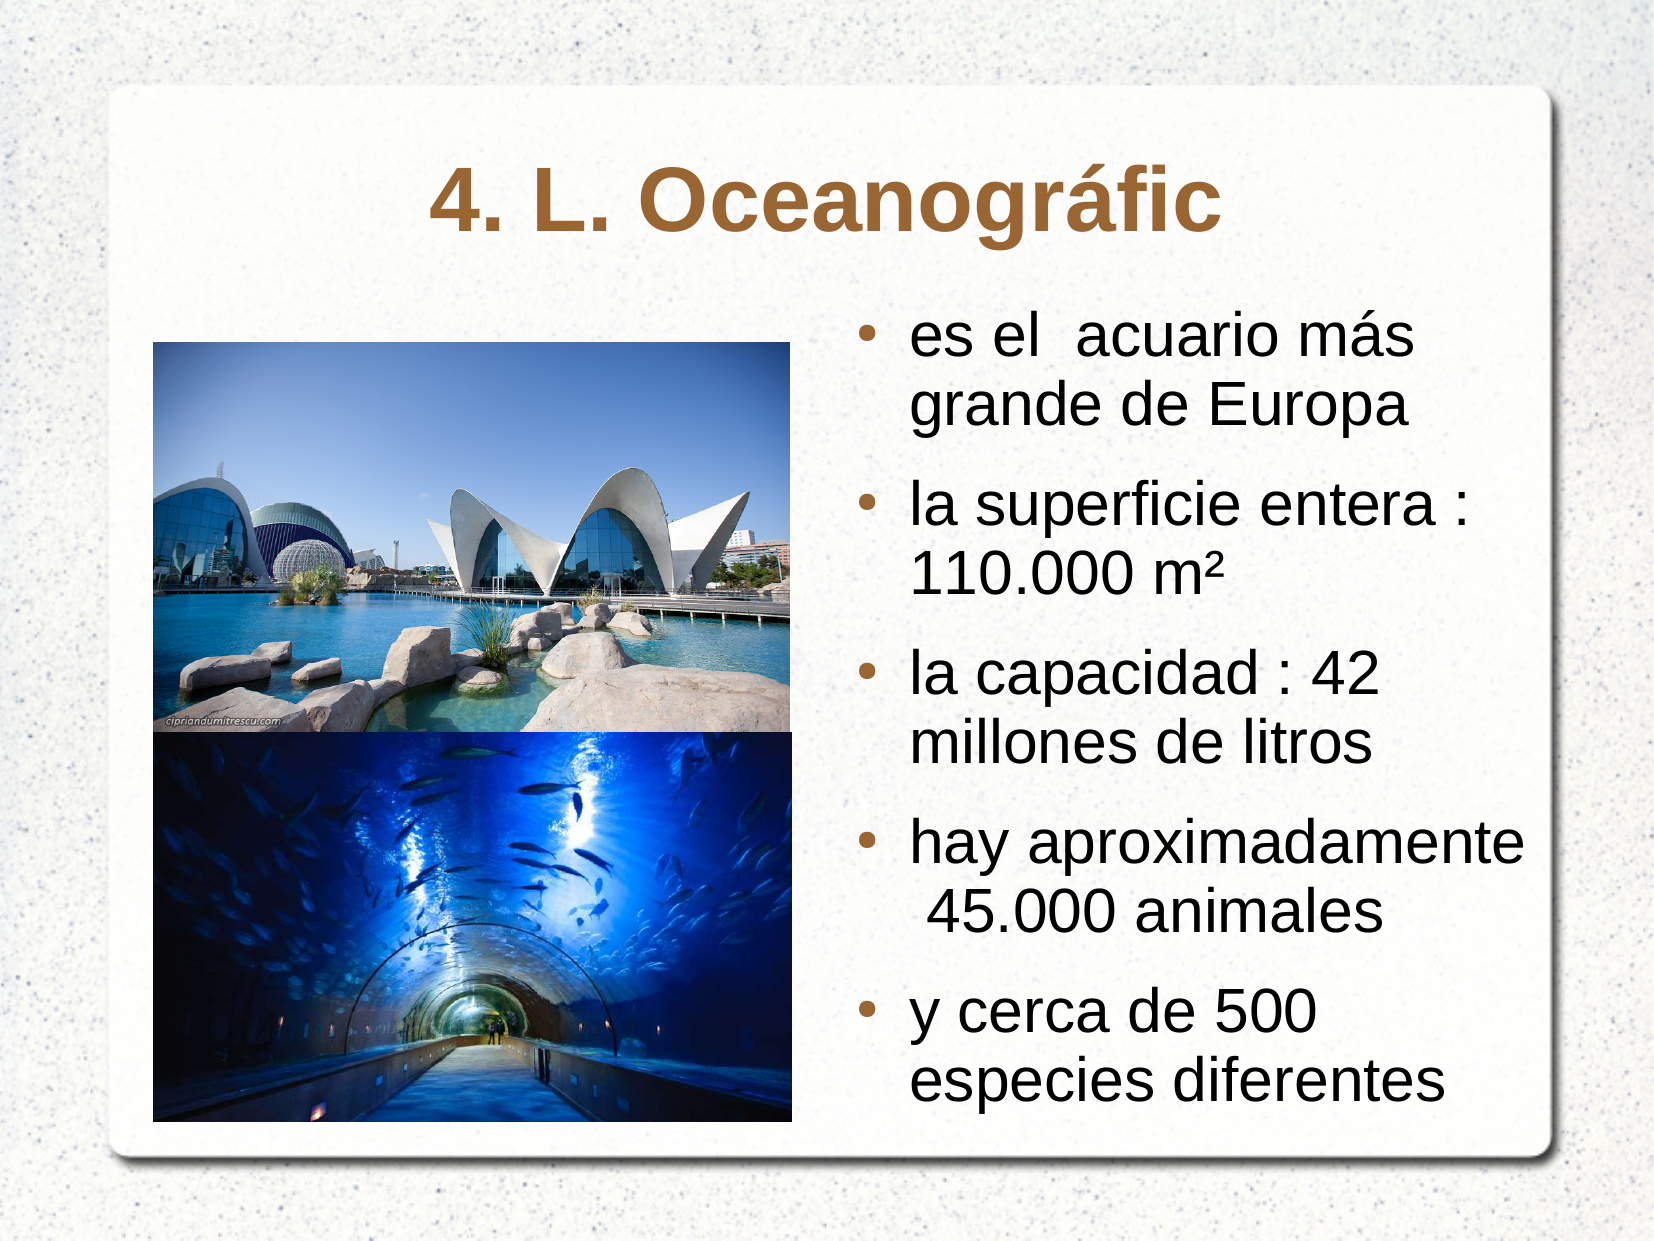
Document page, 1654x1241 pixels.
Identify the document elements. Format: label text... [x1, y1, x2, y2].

picture [0, 0, 1654, 1241]
title 4. L. Oceanográfic [118, 96, 1536, 304]
list es el acuario más grande de Europa la superficie entera : 110.000 m² la capacidad : 42 millones de litros hay aproximadamente 45.000 animales y cerca de 500 especies diferentes [838, 299, 1536, 1113]
